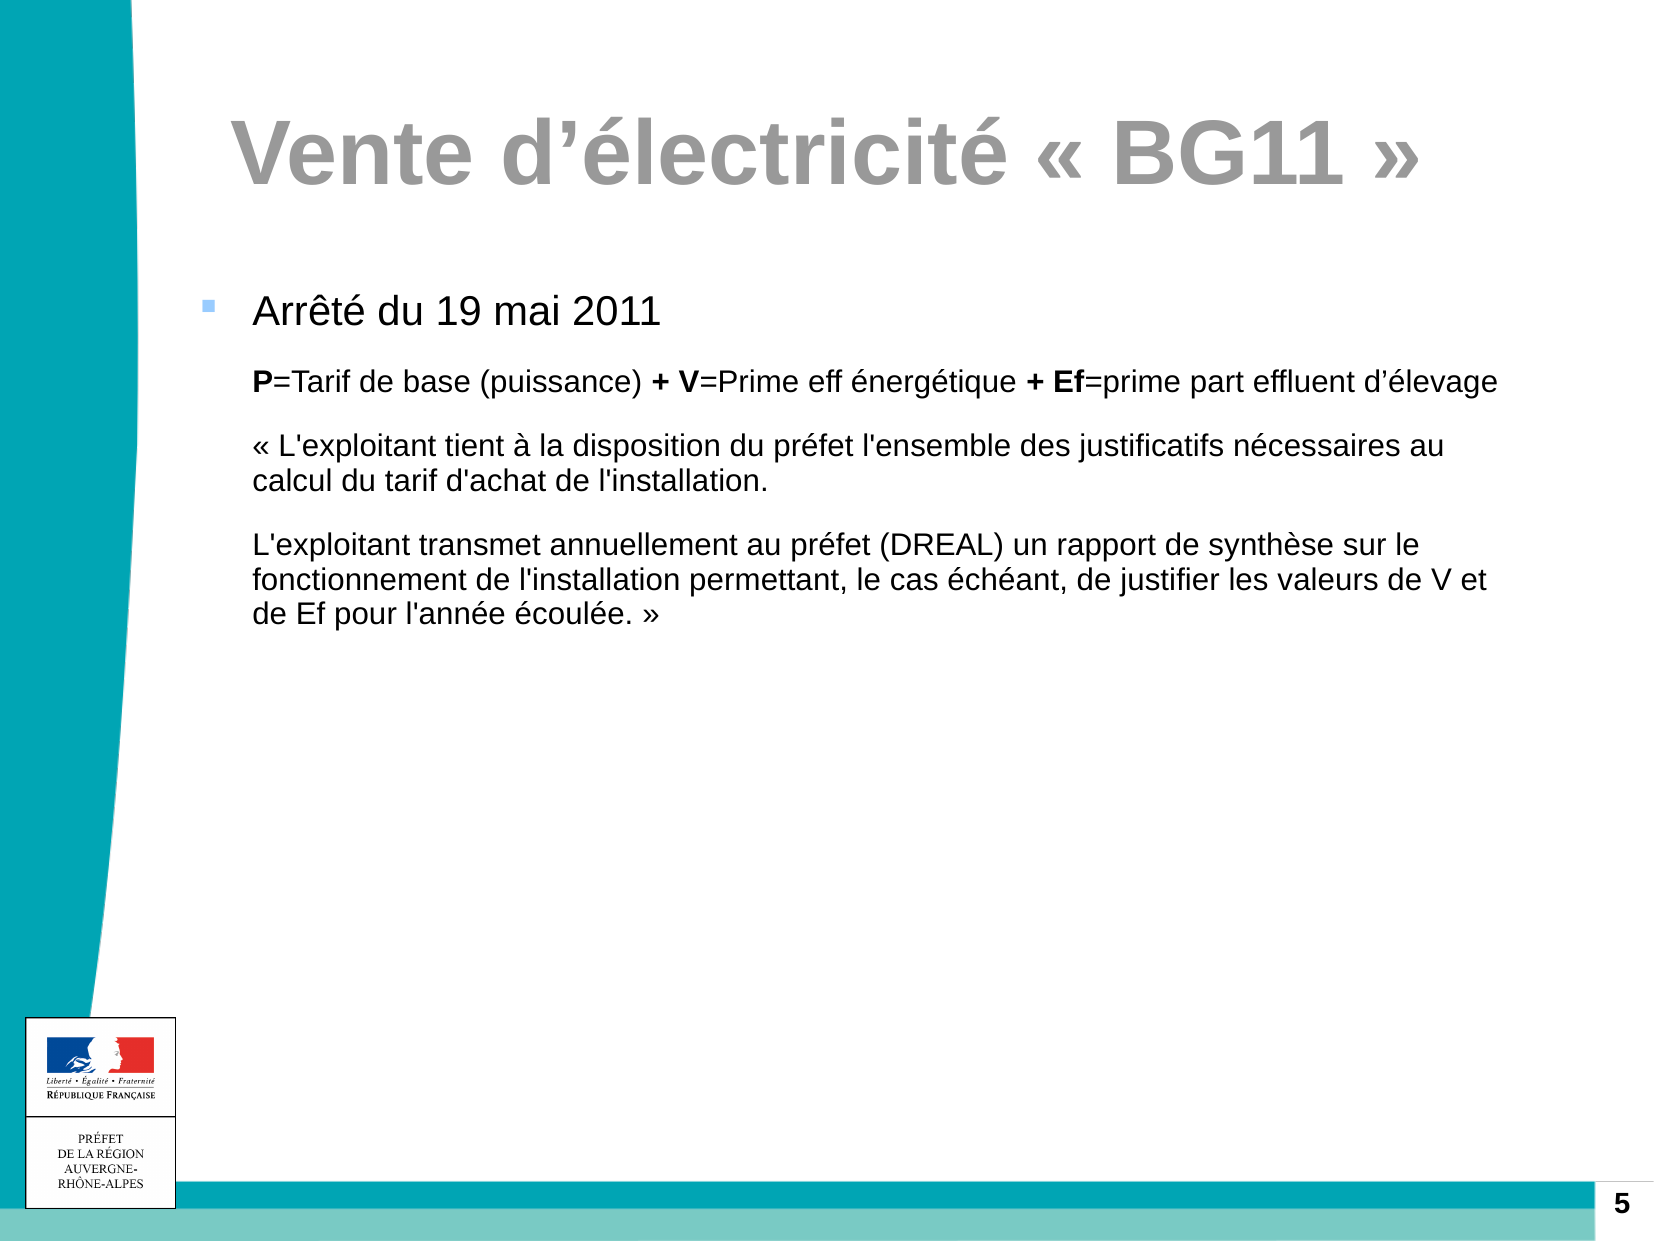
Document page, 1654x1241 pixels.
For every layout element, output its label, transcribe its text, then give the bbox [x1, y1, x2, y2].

title Vente d’électricité « BG11 » [82, 49, 1571, 257]
picture [0, 0, 1654, 1241]
list Arrêté du 19 mai 2011 P=Tarif de base (puissance) + V=Prime eff énergétique + Ef=prime part effluent d’élevage « L'exploitant tient à la disposition du préfet l'ensemble des justificatifs nécessaires au calcul du tarif d'achat de l'installation. L'exploitant transmet annuellement au préfet (DREAL) un rapport de synthèse sur le fonctionnement de l'installation permettant, le cas échéant, de justifier les valeurs de V et de Ef pour l'année écoulée. » [181, 288, 1511, 1107]
